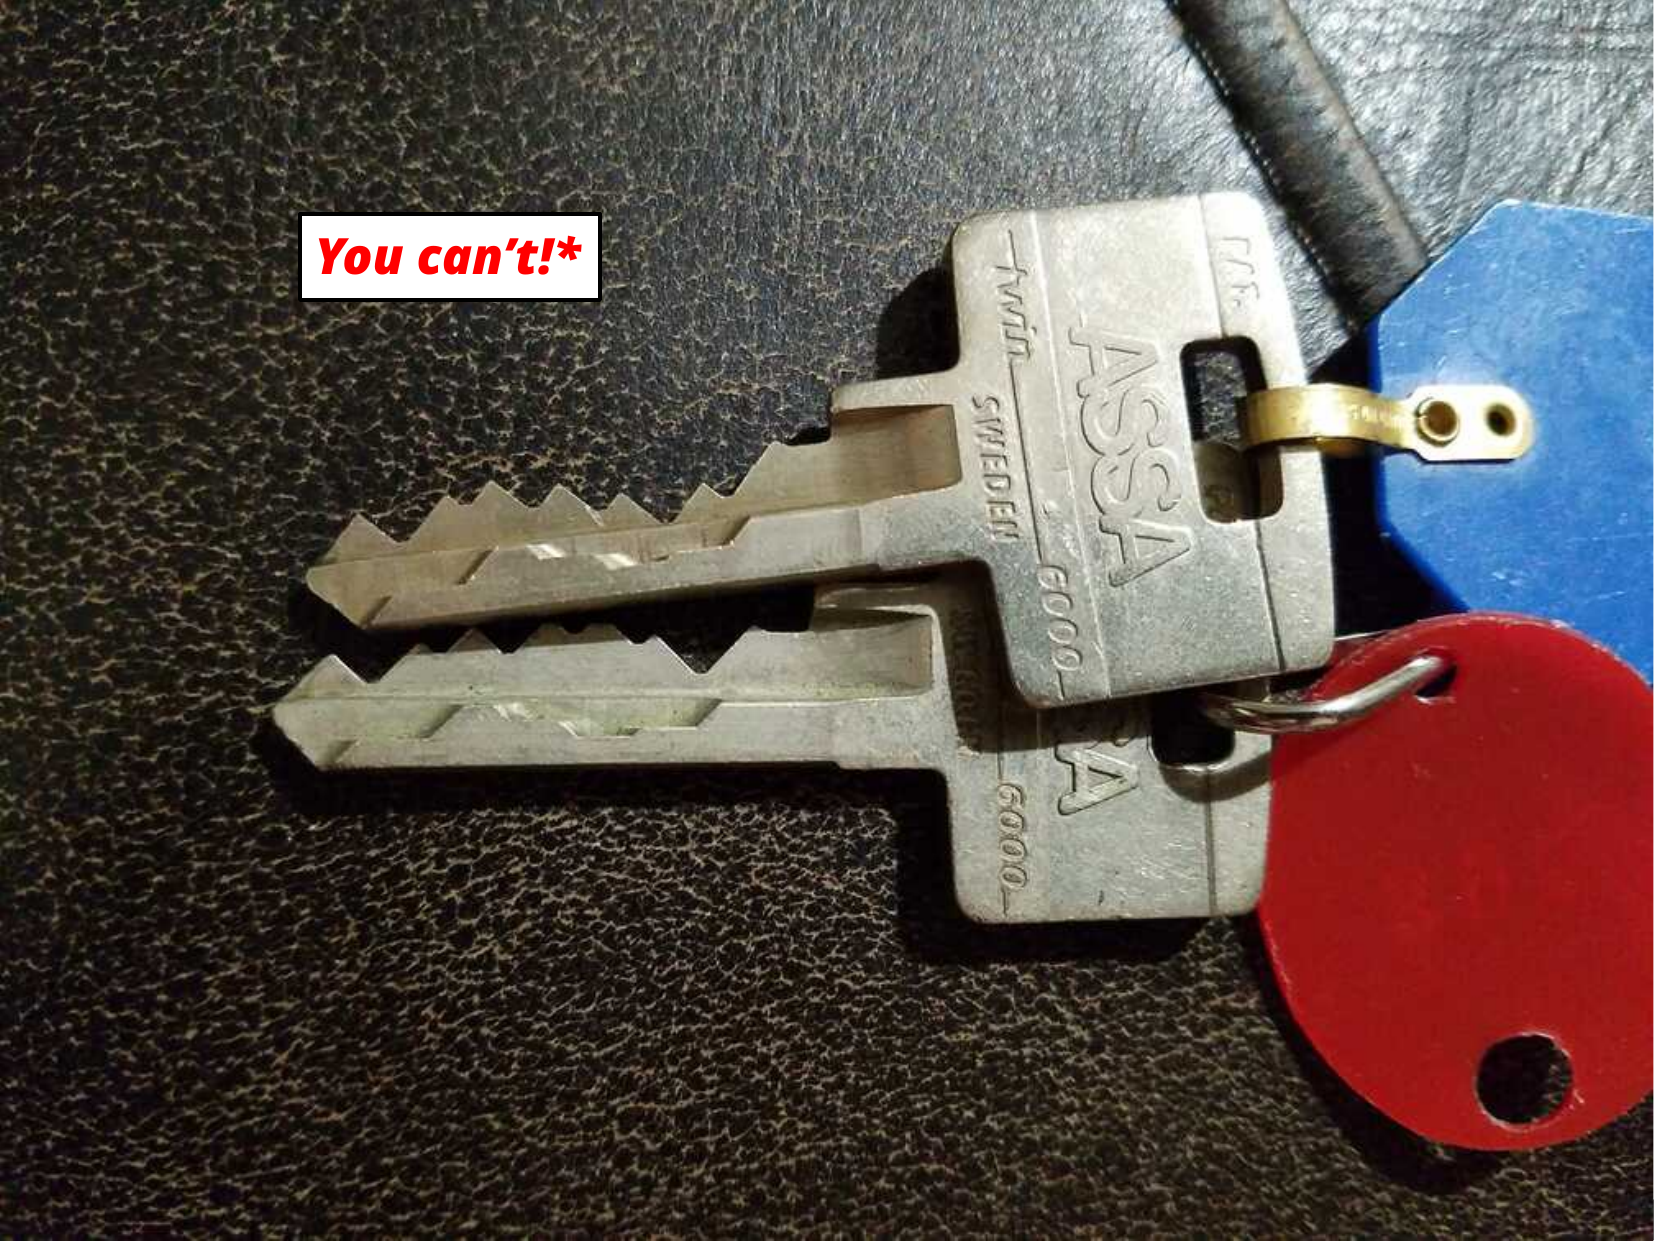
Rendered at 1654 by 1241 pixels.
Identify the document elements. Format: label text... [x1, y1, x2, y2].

text_box You can’t!* [300, 213, 601, 301]
picture [0, 0, 1654, 1241]
